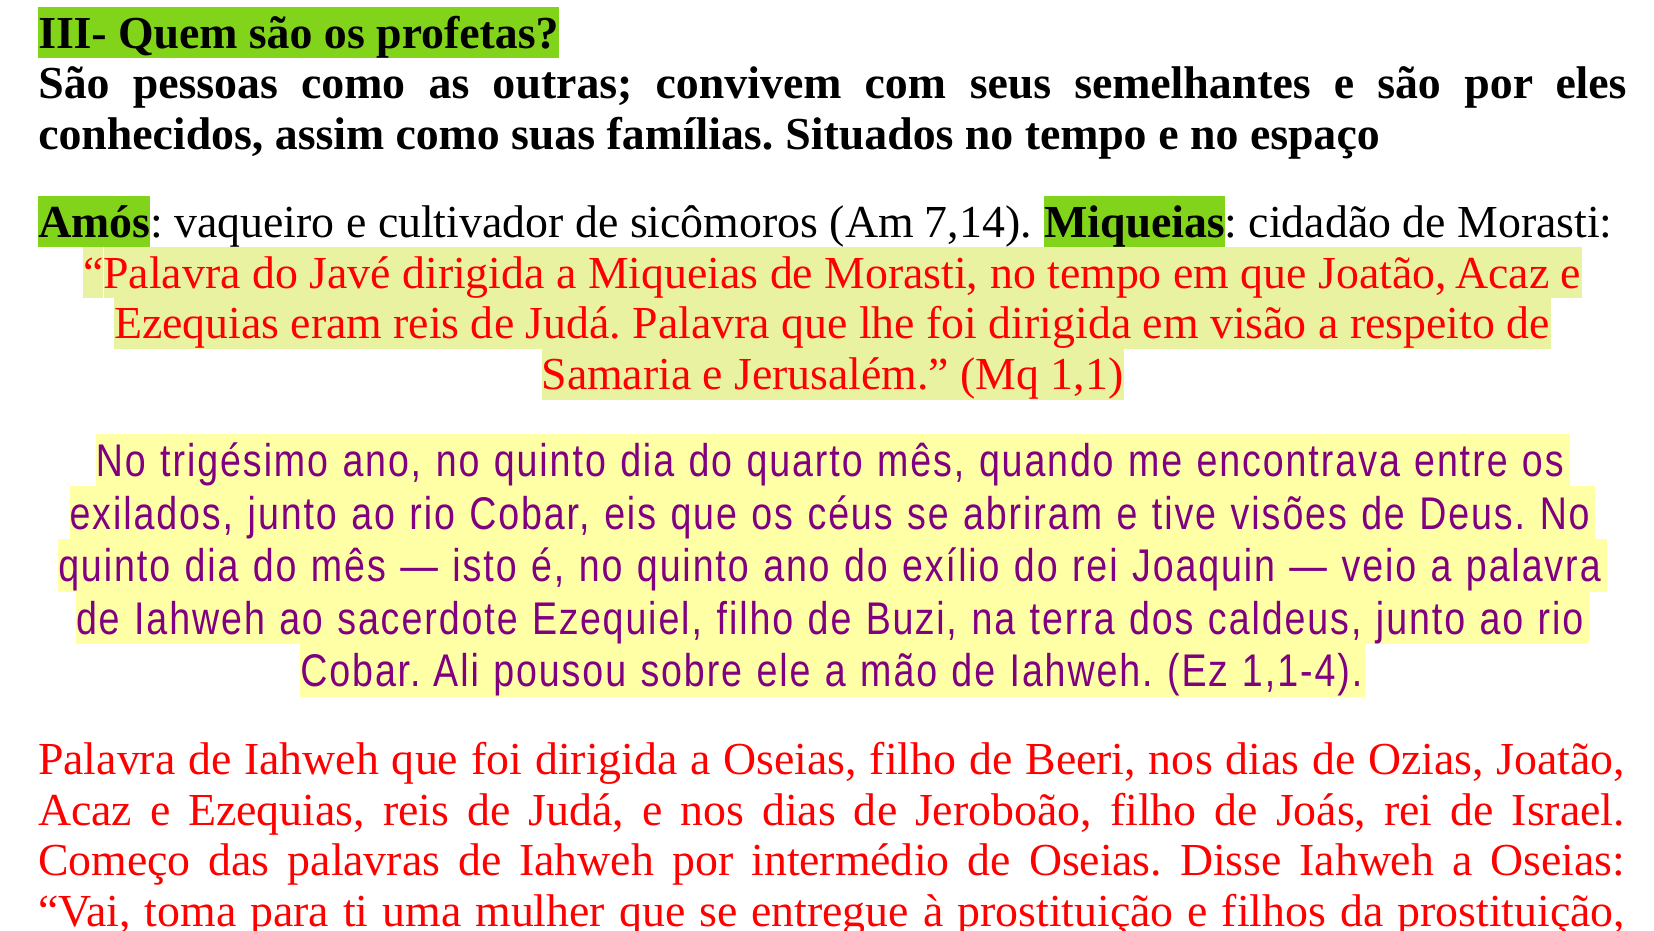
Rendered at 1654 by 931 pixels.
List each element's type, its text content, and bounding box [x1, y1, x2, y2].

text_box III- Quem são os profetas? São pessoas como as outras; convivem com seus semelhantes e são por eles conhecidos, assim como suas famílias. Situados no tempo e no espaço Amós: vaqueiro e cultivador de sicômoros (Am 7,14). Miqueias: cidadão de Morasti: “Palavra do Javé dirigida a Miqueias de Morasti, no tempo em que Joatão, Acaz e Ezequias eram reis de Judá. Palavra que lhe foi dirigida em visão a respeito de Samaria e Jerusalém.” (Mq 1,1) No trigésimo ano, no quinto dia do quarto mês, quando me encontrava entre os exilados, junto ao rio Cobar, eis que os céus se abriram e tive visões de Deus. No quinto dia do mês — isto é, no quinto ano do exílio do rei Joaquin — veio a palavra de Iahweh ao sacerdote Ezequiel, filho de Buzi, na terra dos caldeus, junto ao rio Cobar. Ali pousou sobre ele a mão de Iahweh. (Ez 1,1-4). Palavra de Iahweh que foi dirigida a Oseias, filho de Beeri, nos dias de Ozias, Joatão, Acaz e Ezequias, reis de Judá, e nos dias de Jeroboão, filho de Joás, rei de Israel. Começo das palavras de Iahweh por intermédio de Oseias. Disse Iahweh a Oseias: “Vai, toma para ti uma mulher que se entregue à prostituição e filhos da prostituição, porque a terra se prostituiu constantemente, afastando-se de Iahweh”. (Os 1,1-2). [23, 0, 1642, 931]
